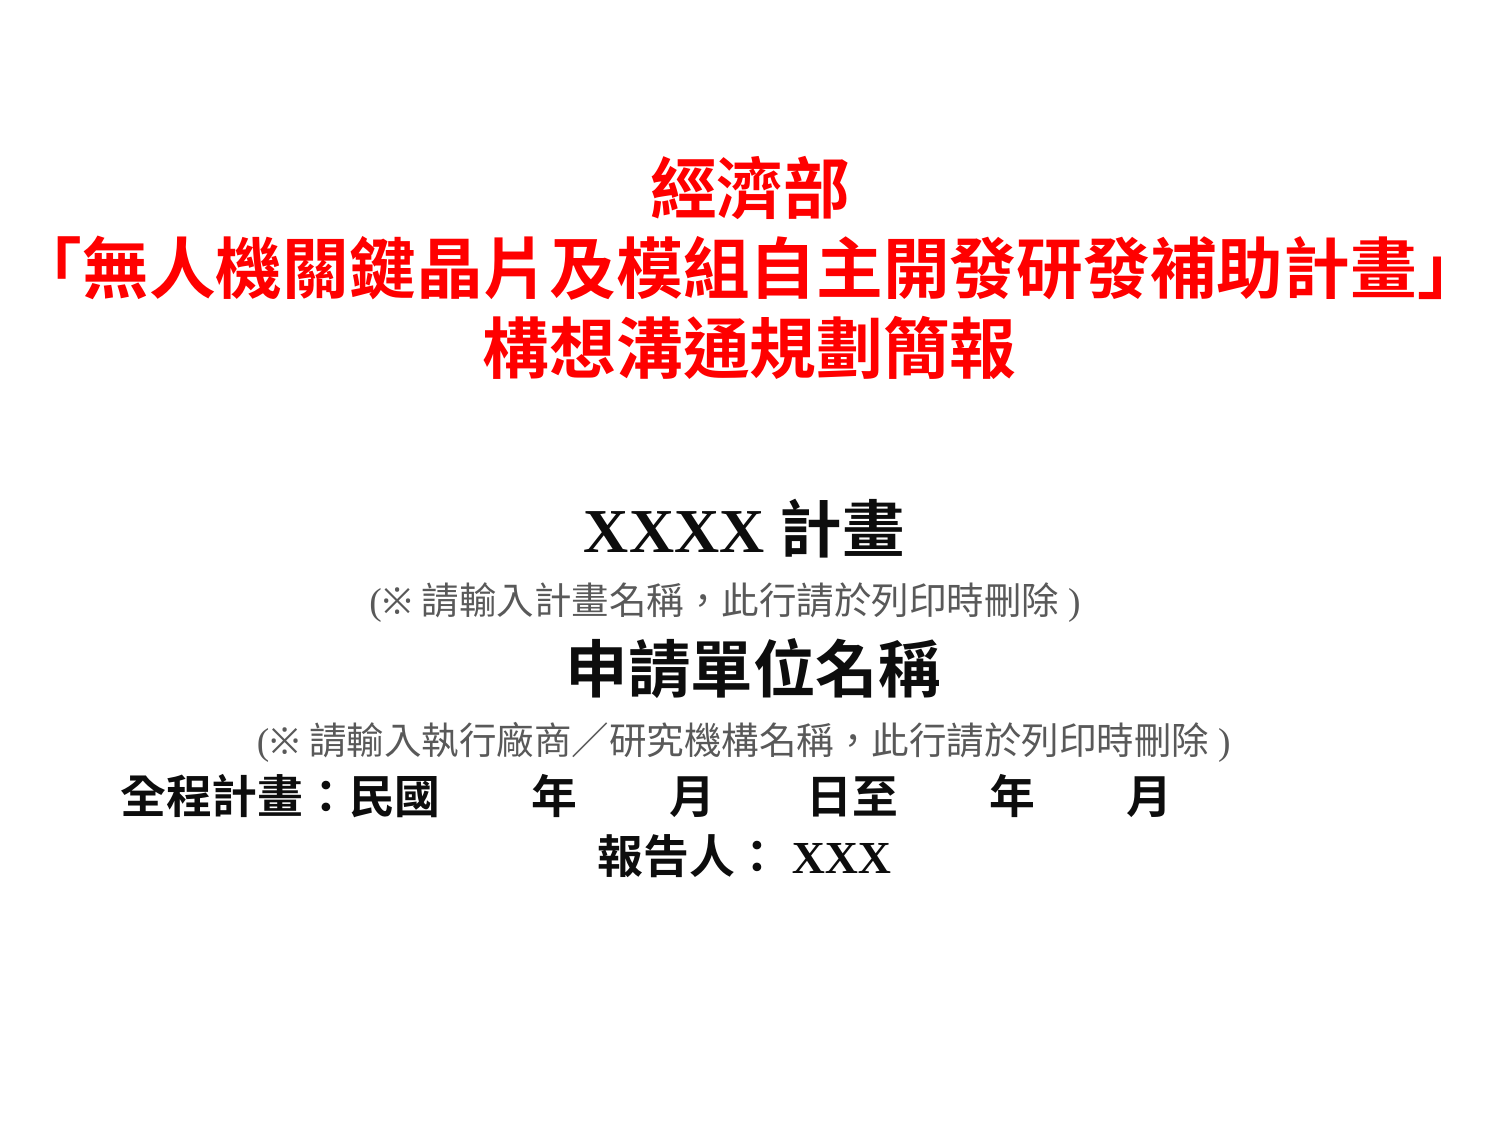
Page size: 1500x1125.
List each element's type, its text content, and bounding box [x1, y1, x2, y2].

text_box XXXX計畫 (※請輸入計畫名稱，此行請於列印時刪除) 申請單位名稱 (※請輸入執行廠商／研究機構名稱，此行請於列印時刪除) 全程計畫：民國 年 月 日至 年 月 報告人：XXX [41, 492, 1448, 932]
text_box 經濟部 「無人機關鍵晶片及模組自主開發研發補助計畫」 構想溝通規劃簡報 [0, 102, 1500, 433]
